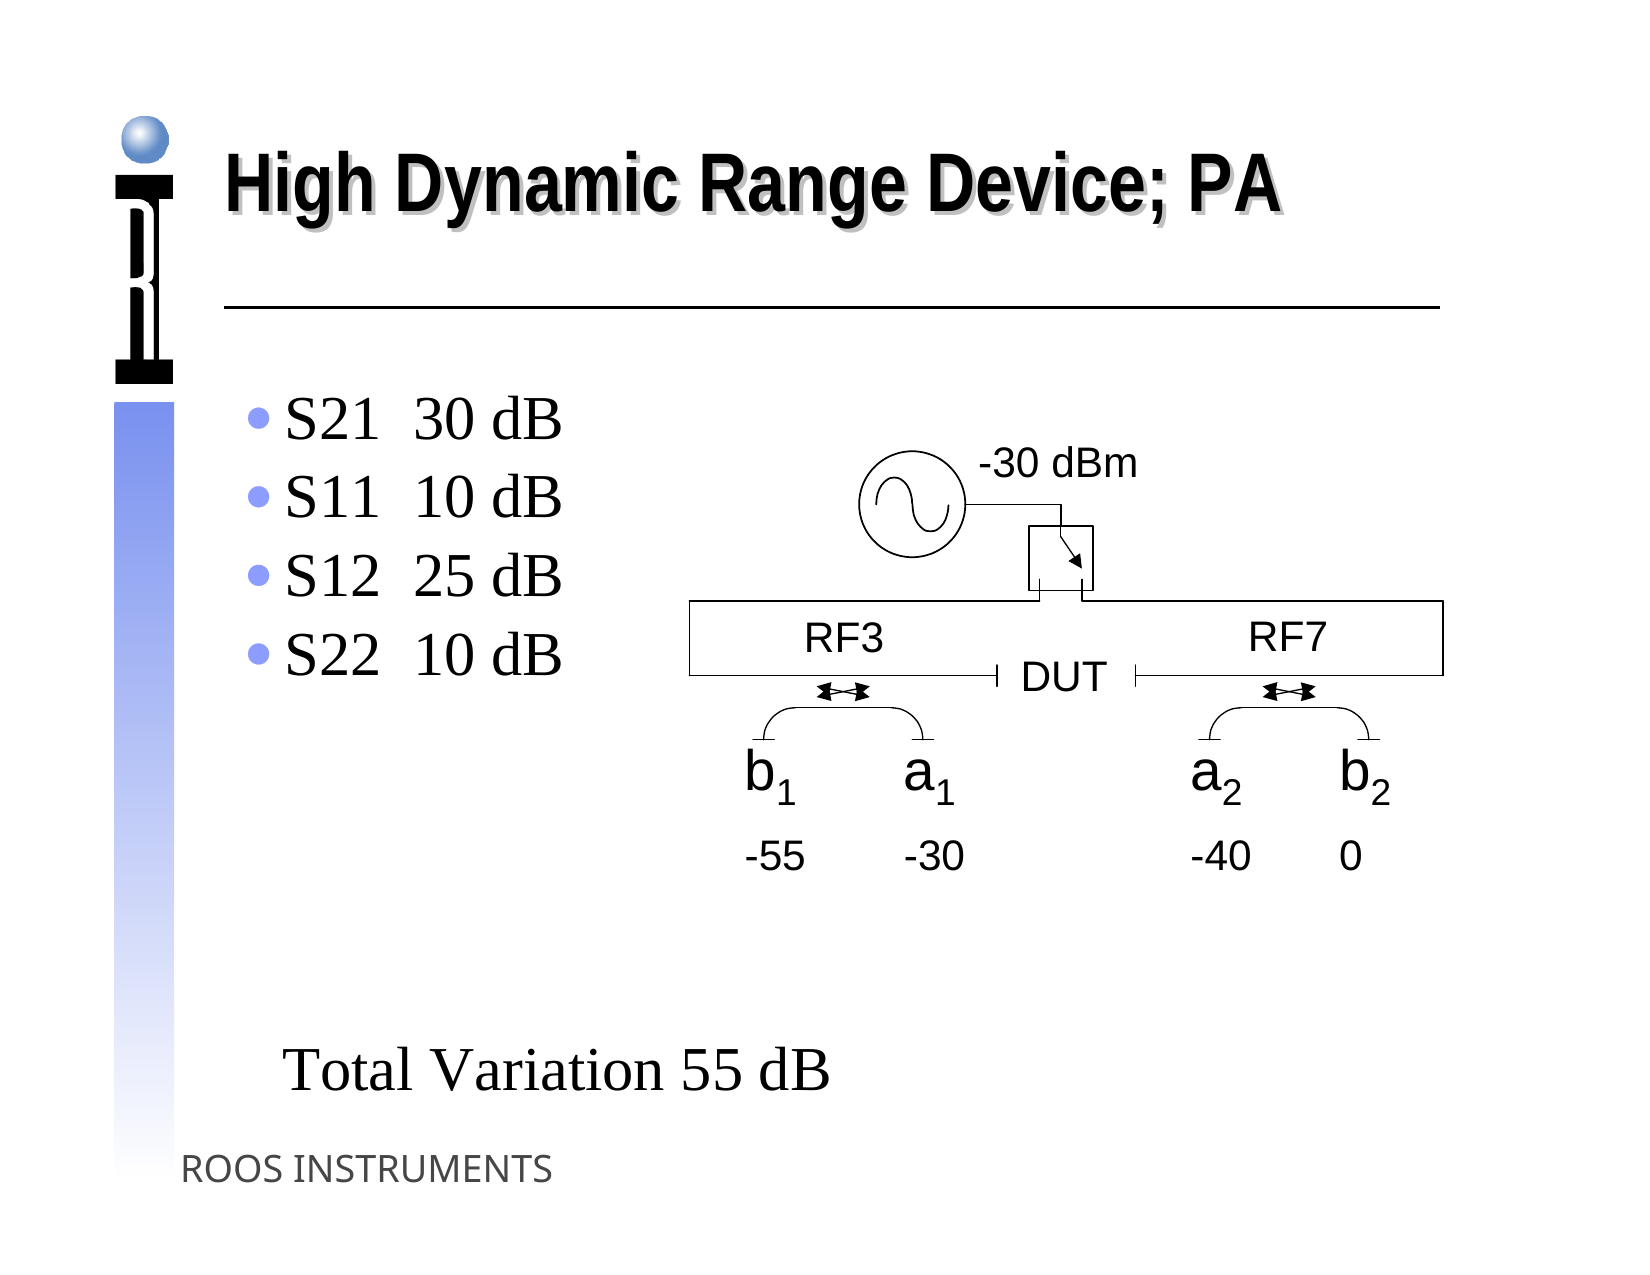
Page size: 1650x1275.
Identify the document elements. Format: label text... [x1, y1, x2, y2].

picture [687, 429, 1445, 888]
text_box S21 30 dB S11 10 dB S12 25 dB S22 10 dB Total Variation 55 dB [232, 383, 1456, 1112]
text_box High Dynamic Range Device; PA [224, 142, 1445, 327]
